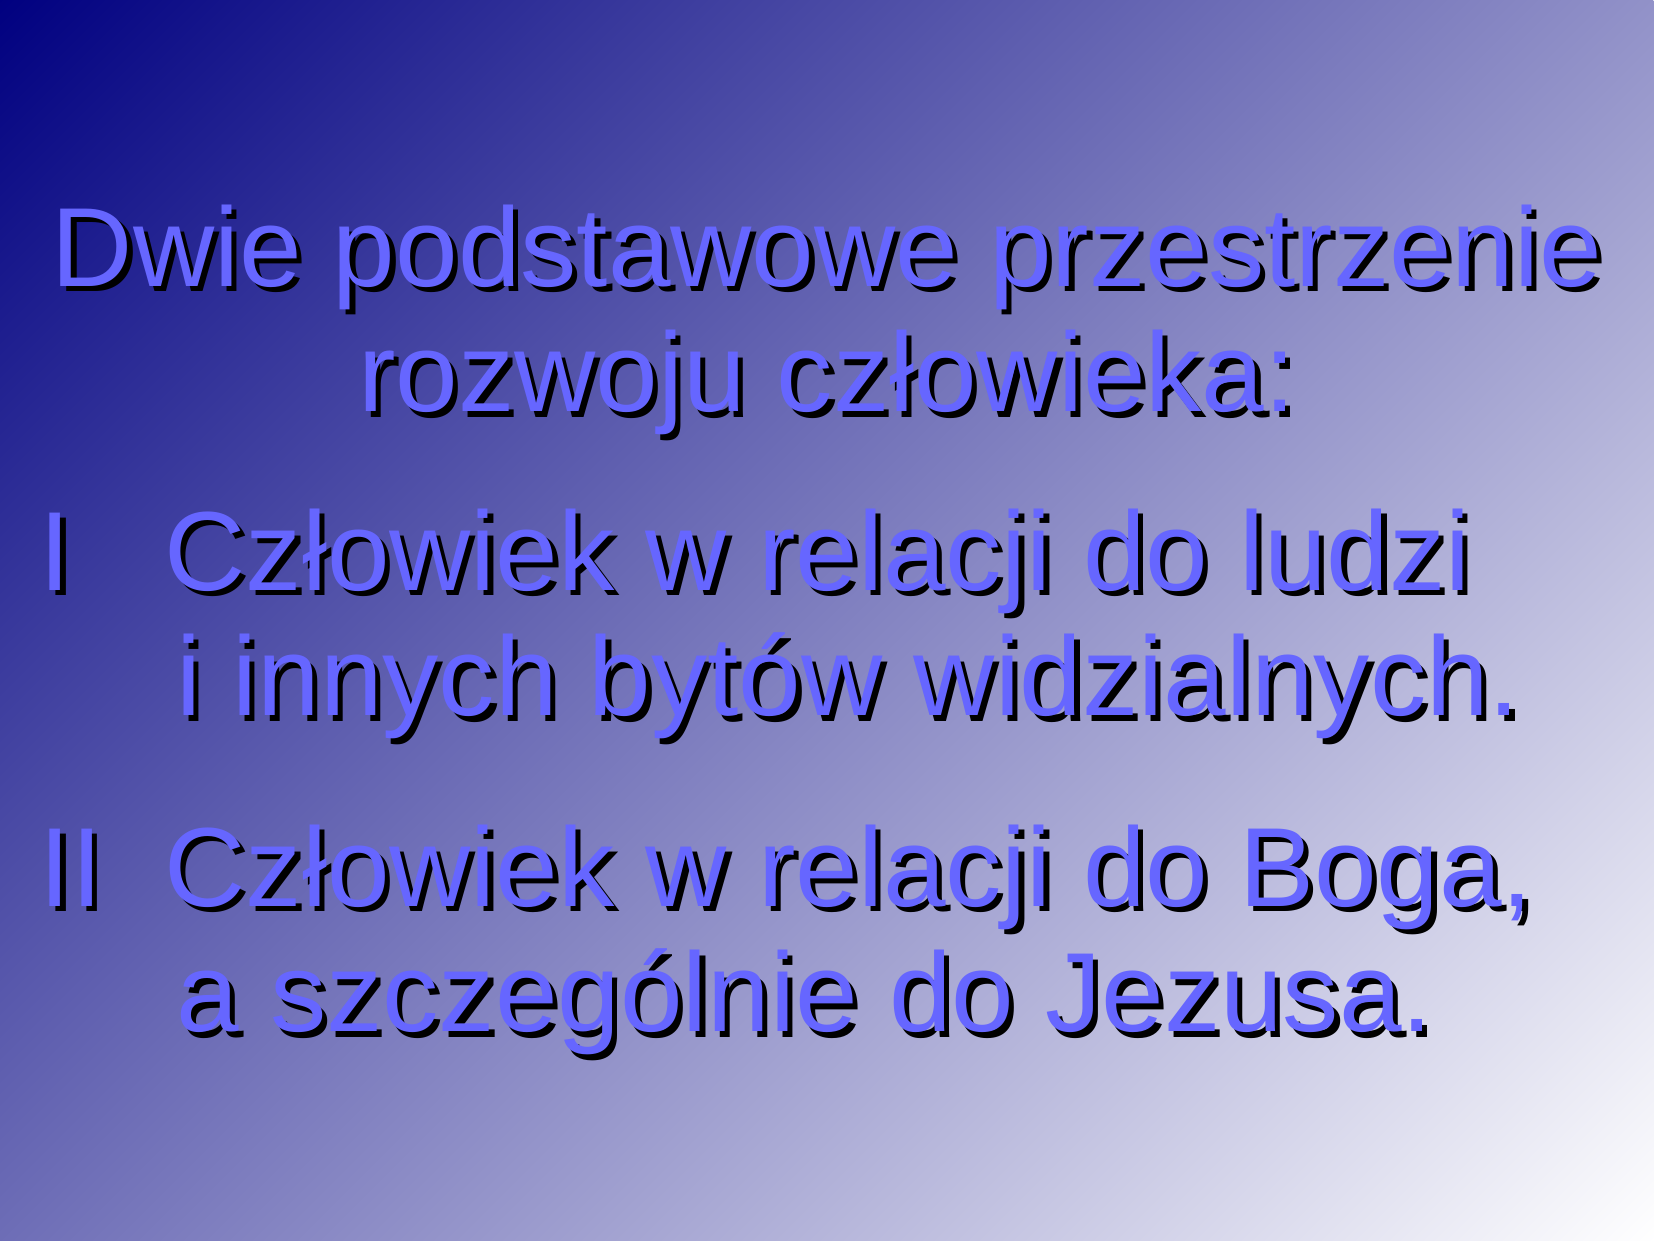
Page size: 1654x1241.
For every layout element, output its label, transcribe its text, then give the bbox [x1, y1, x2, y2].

subtitle Dwie podstawowe przestrzenie rozwoju człowieka: I Człowiek w relacji do ludzi i innych bytów widzialnych. II Człowiek w relacji do Boga, a szczególnie do Jezusa. [40, 70, 1614, 1170]
